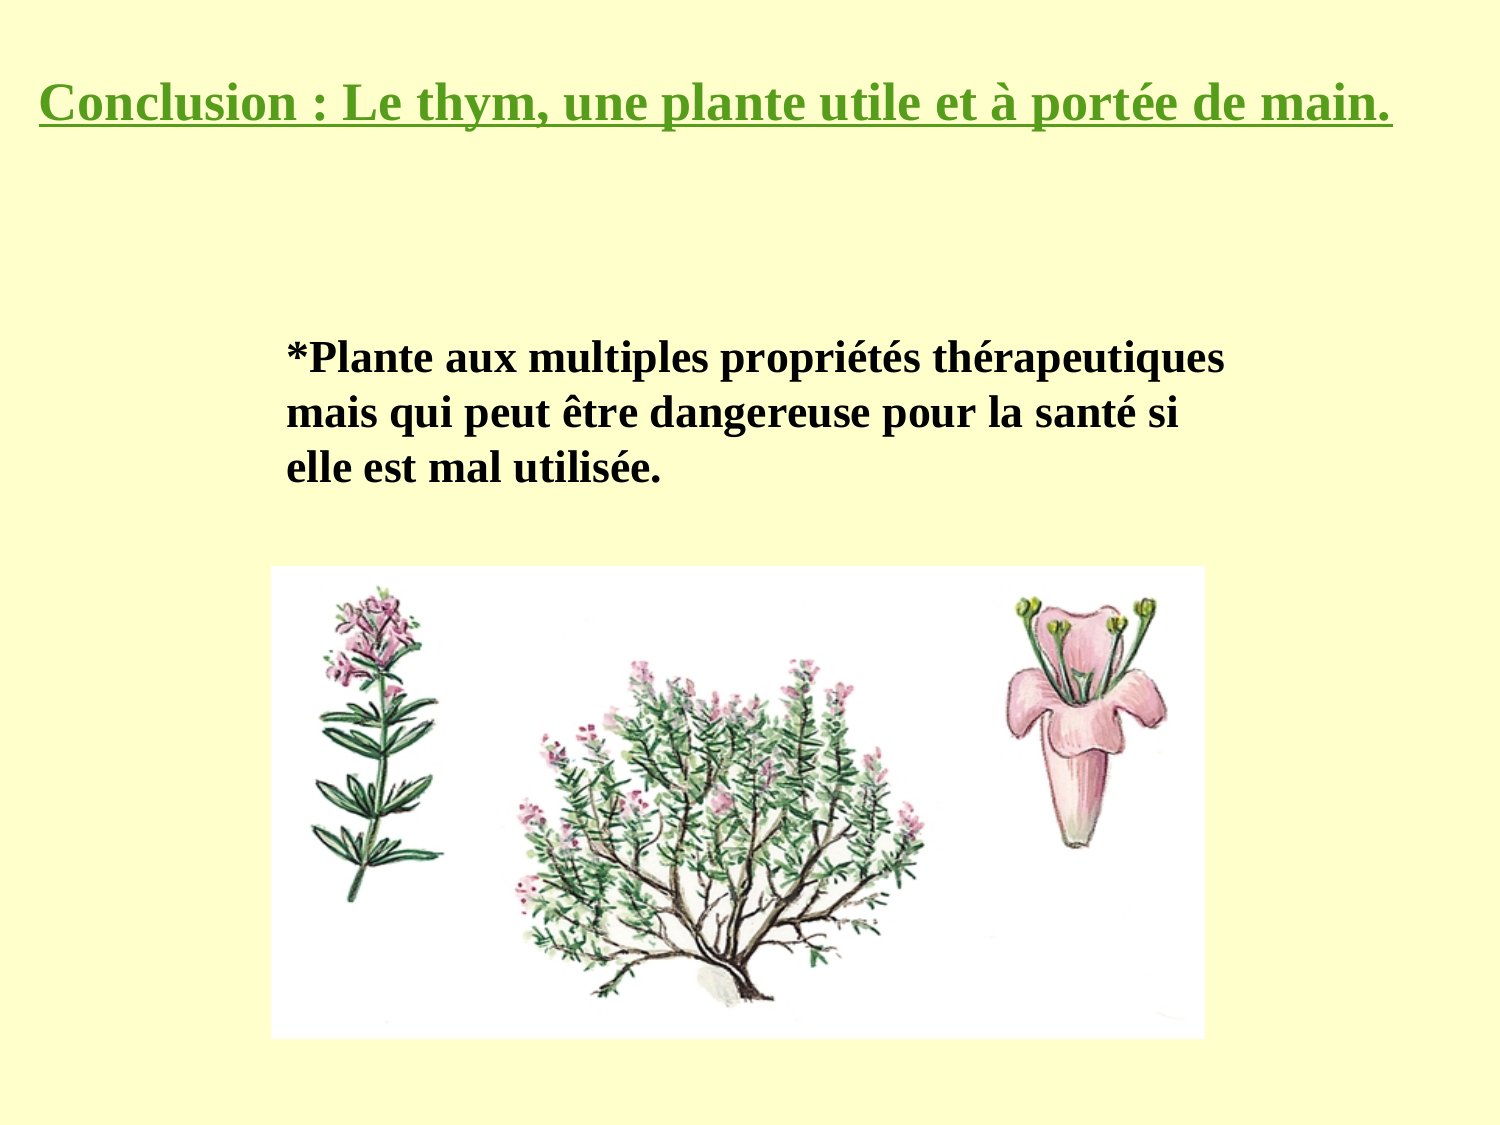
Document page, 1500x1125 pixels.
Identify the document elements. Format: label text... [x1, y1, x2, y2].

picture [271, 566, 1205, 1039]
text_box *Plante aux multiples propriétés thérapeutiques mais qui peut être dangereuse pour la santé si elle est mal utilisée. [271, 318, 1241, 499]
text_box Conclusion : Le thym, une plante utile et à portée de main. [23, 59, 1430, 139]
